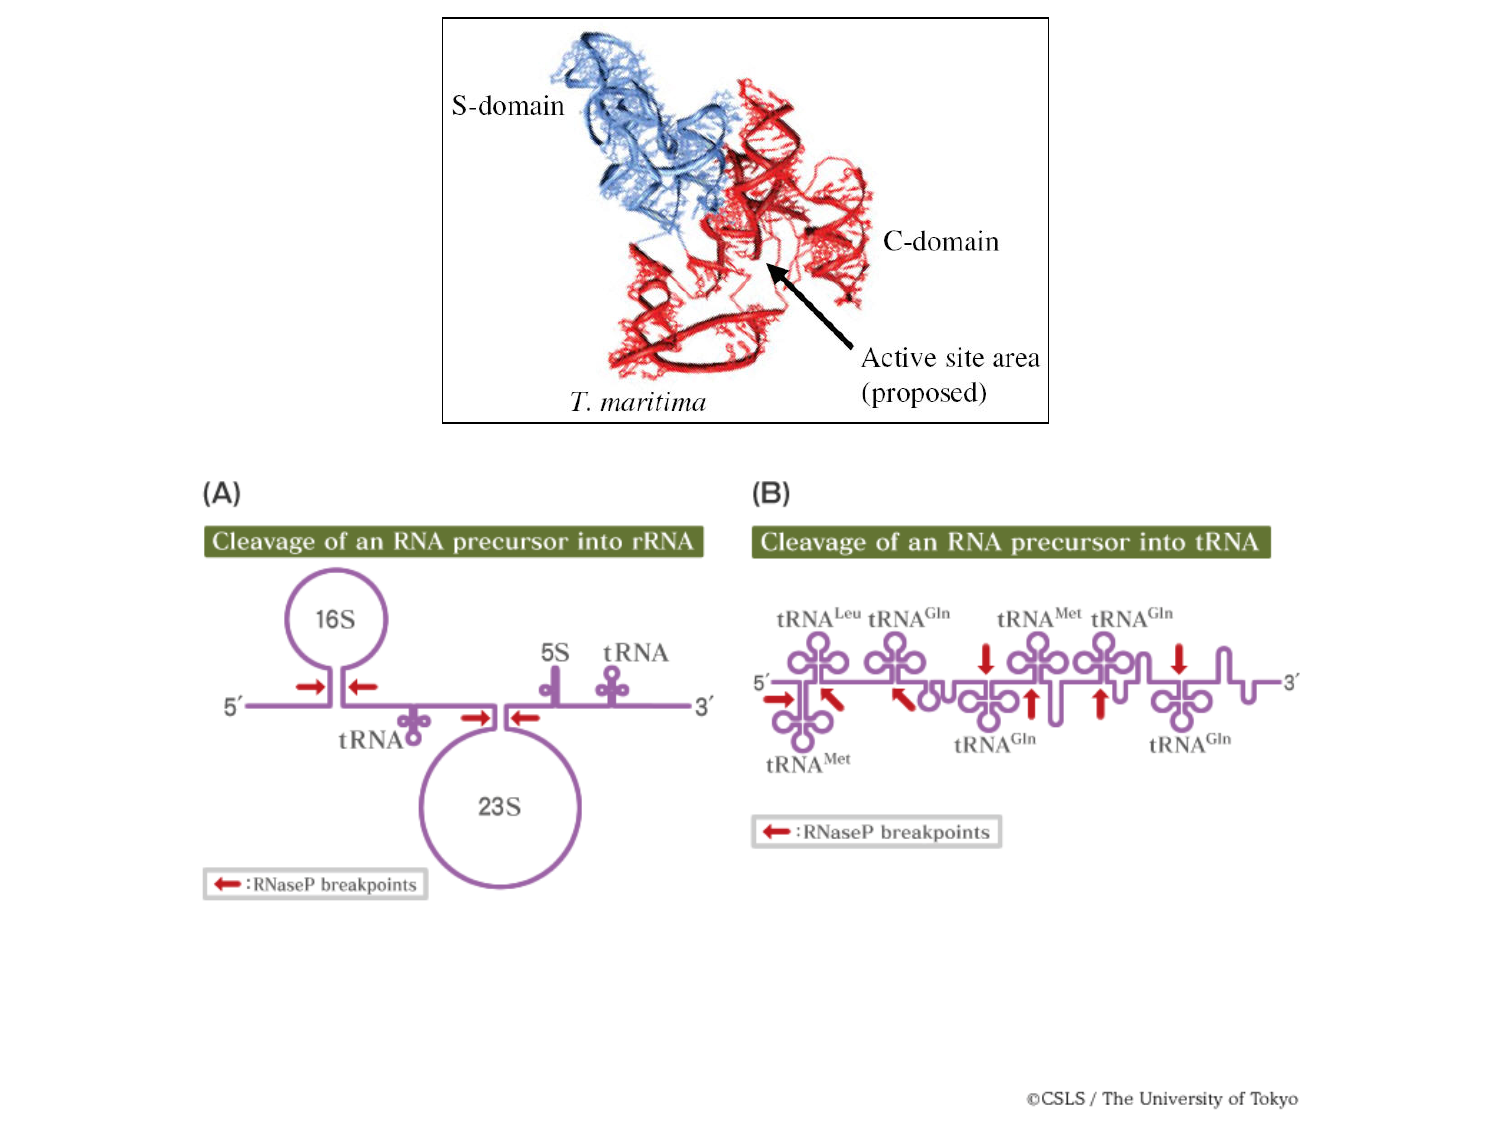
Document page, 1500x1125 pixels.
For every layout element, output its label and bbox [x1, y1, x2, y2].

picture [173, 456, 1317, 1125]
picture [443, 19, 1048, 423]
